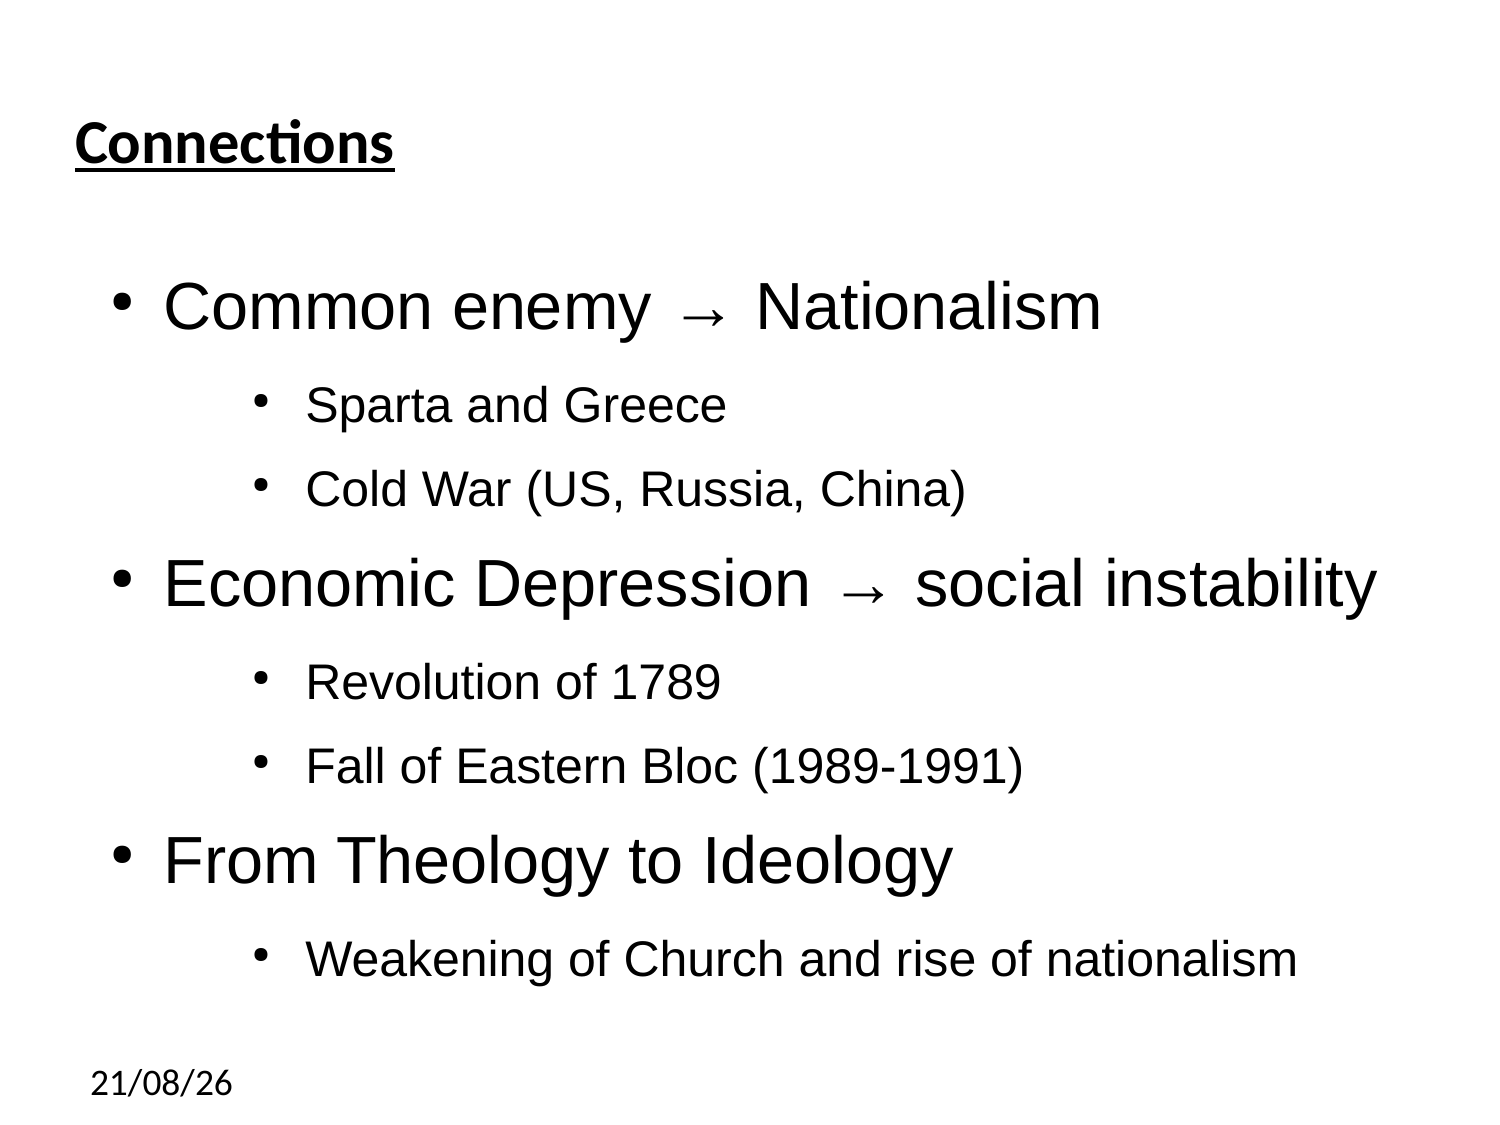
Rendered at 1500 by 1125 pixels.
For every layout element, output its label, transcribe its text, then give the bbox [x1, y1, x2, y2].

text_box 2013/3/15 [75, 1042, 425, 1103]
list Common enemy → Nationalism Sparta and Greece Cold War (US, Russia, China) Economic Depression → social instability Revolution of 1789 Fall of Eastern Bloc (1989-1991) From Theology to Ideology Weakening of Church and rise of nationalism [75, 263, 1425, 1006]
title Connections [75, 44, 1425, 233]
